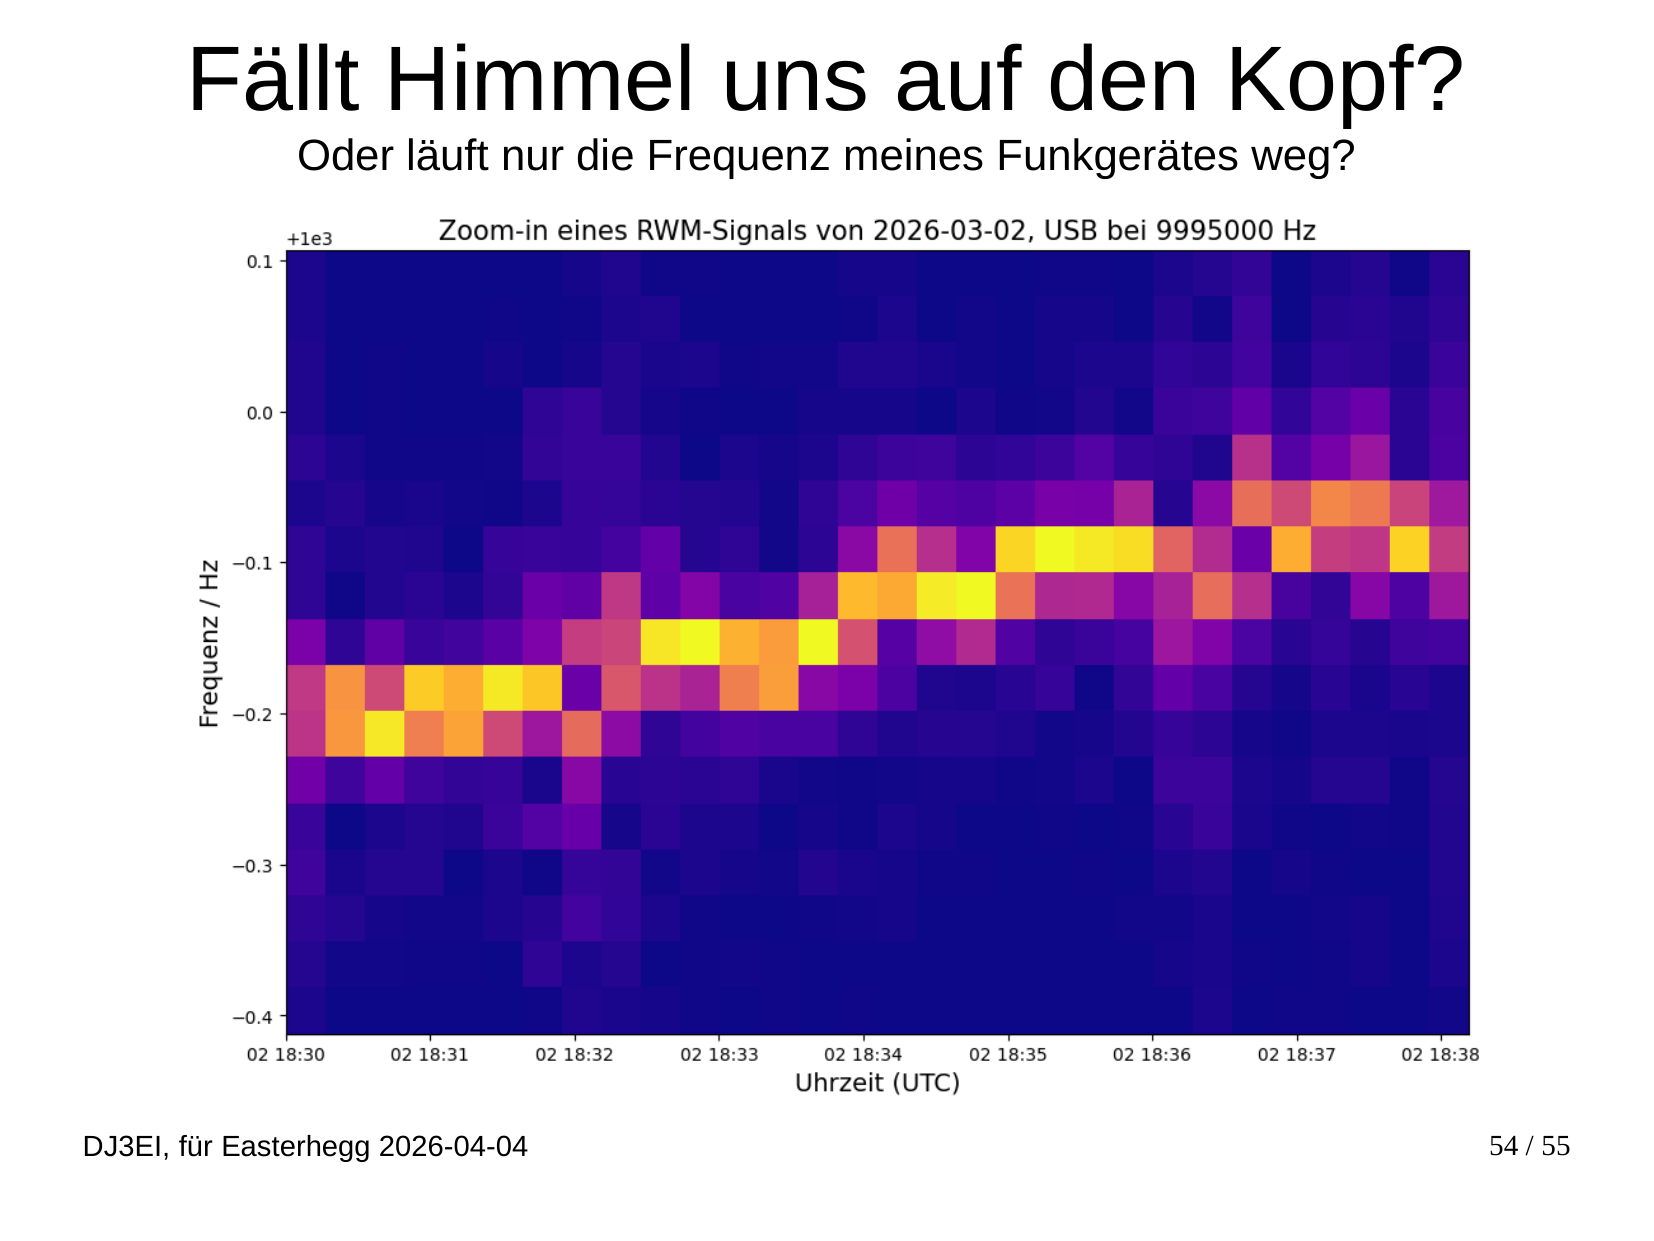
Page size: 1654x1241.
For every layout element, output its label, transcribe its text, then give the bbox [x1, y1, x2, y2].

title Fällt Himmel uns auf den Kopf? Oder läuft nur die Frequenz meines Funkgerätes weg? [82, 0, 1571, 208]
picture [187, 207, 1493, 1108]
